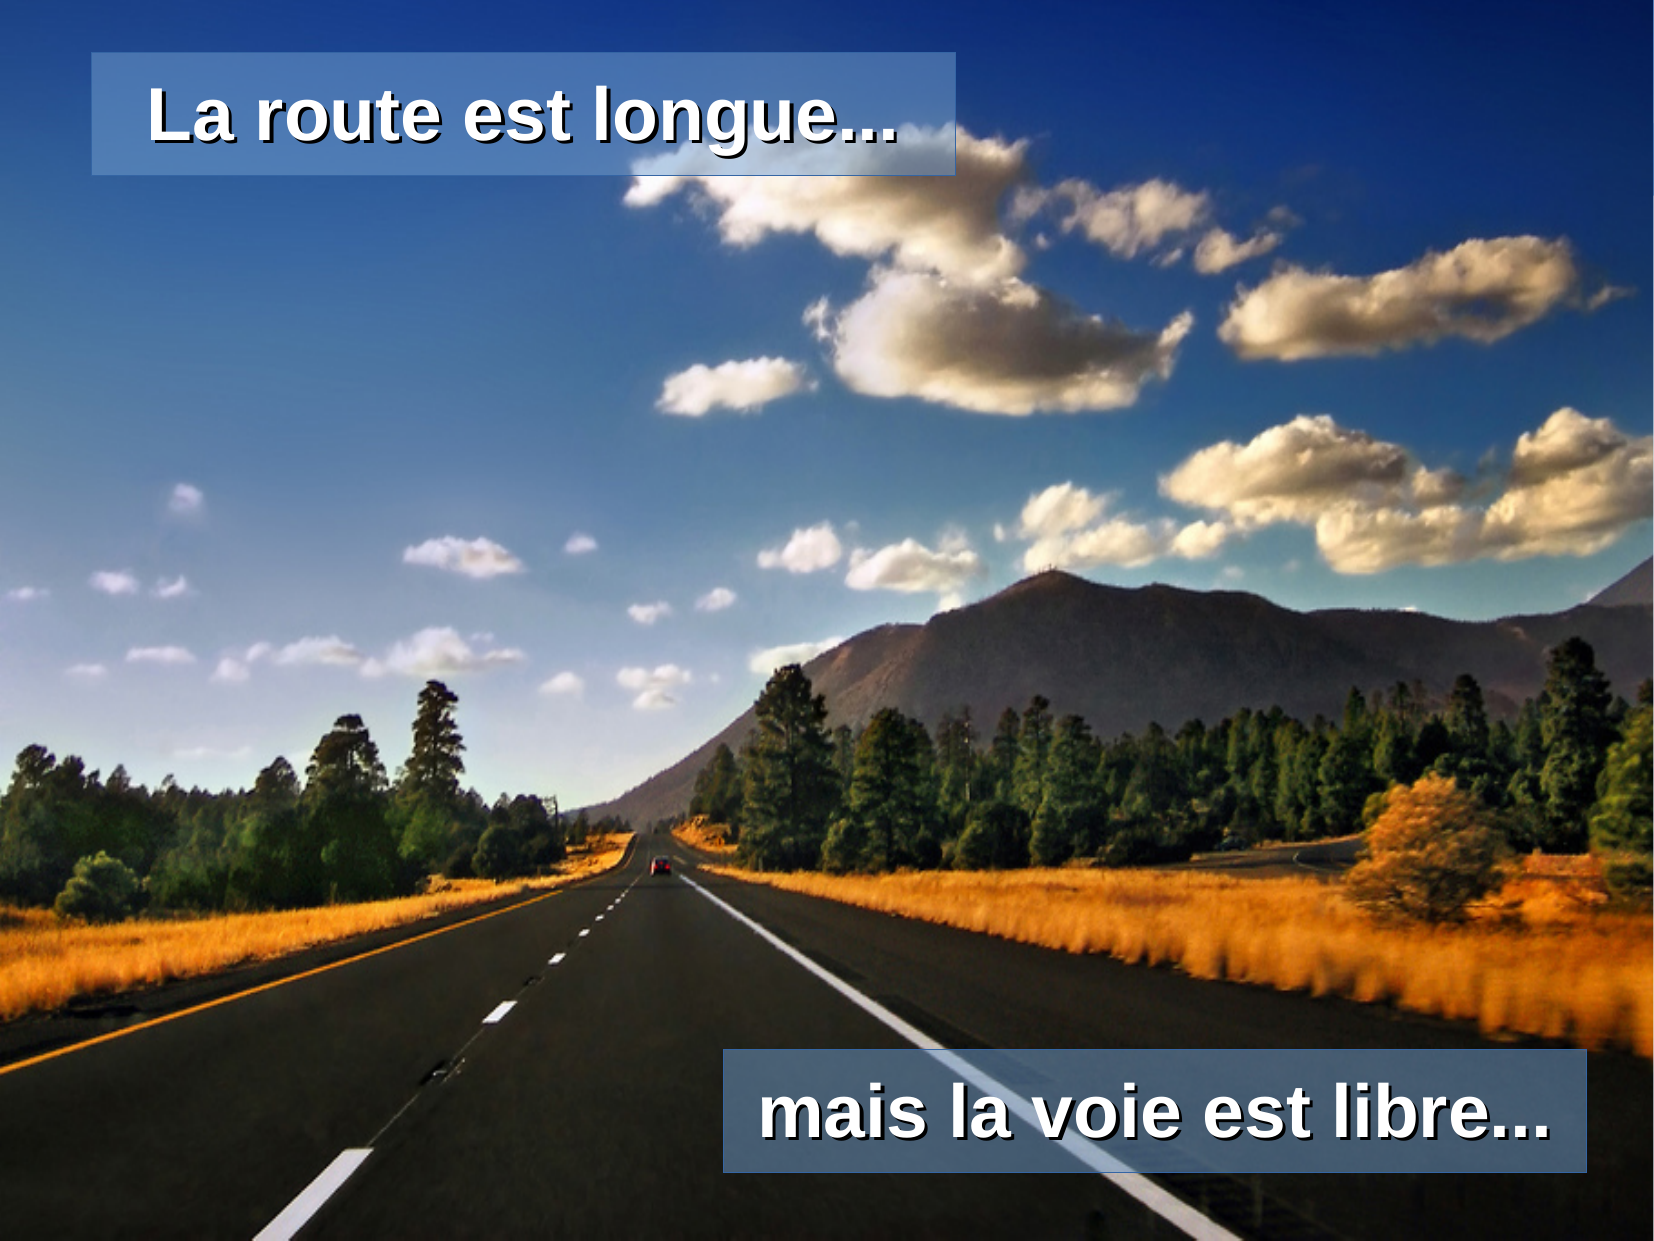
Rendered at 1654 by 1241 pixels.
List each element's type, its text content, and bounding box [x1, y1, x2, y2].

text_box mais la voie est libre... [723, 1049, 1587, 1173]
picture [0, 0, 1654, 1241]
text_box La route est longue... [91, 52, 956, 176]
